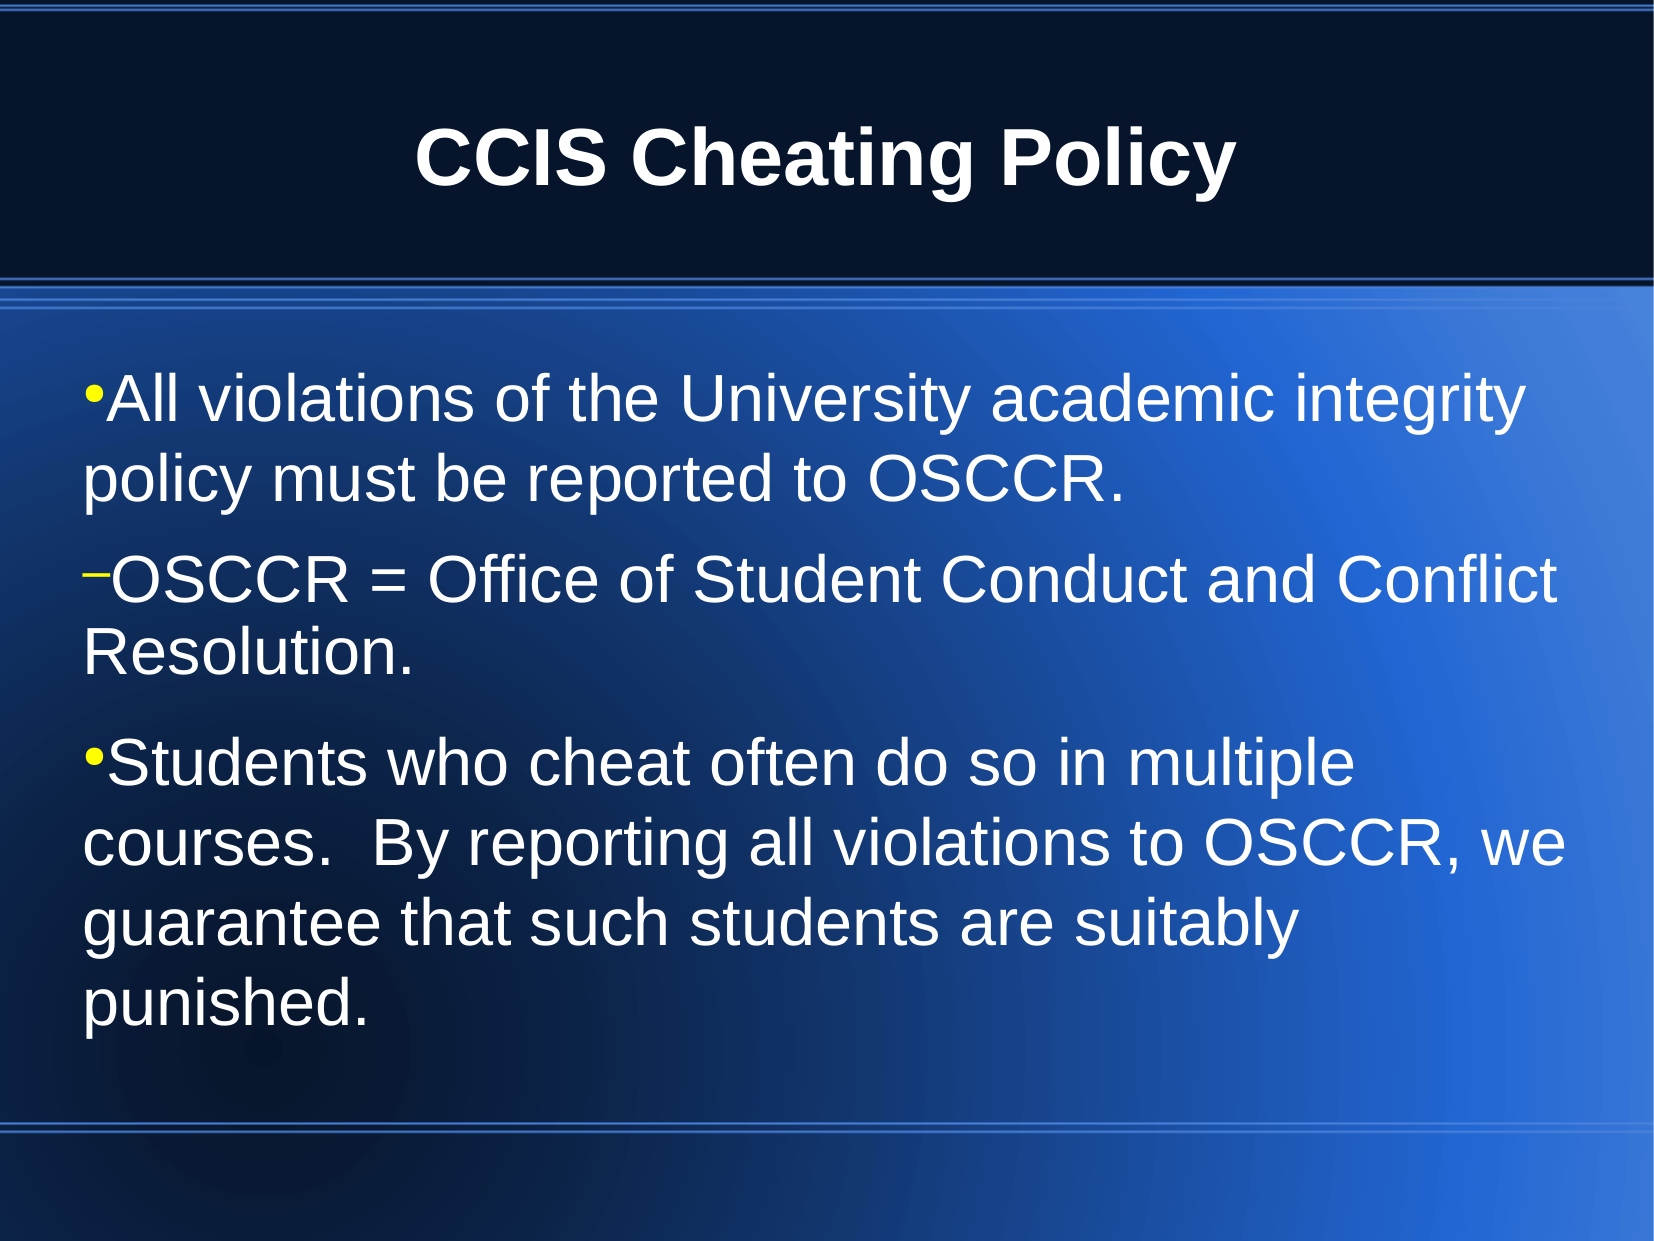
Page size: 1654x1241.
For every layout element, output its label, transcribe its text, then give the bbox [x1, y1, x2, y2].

title CCIS Cheating Policy [82, 49, 1571, 257]
list All violations of the University academic integrity policy must be reported to OSCCR. OSCCR = Office of Student Conduct and Conflict Resolution. Students who cheat often do so in multiple courses. By reporting all violations to OSCCR, we guarantee that such students are suitably punished. [82, 355, 1571, 1060]
